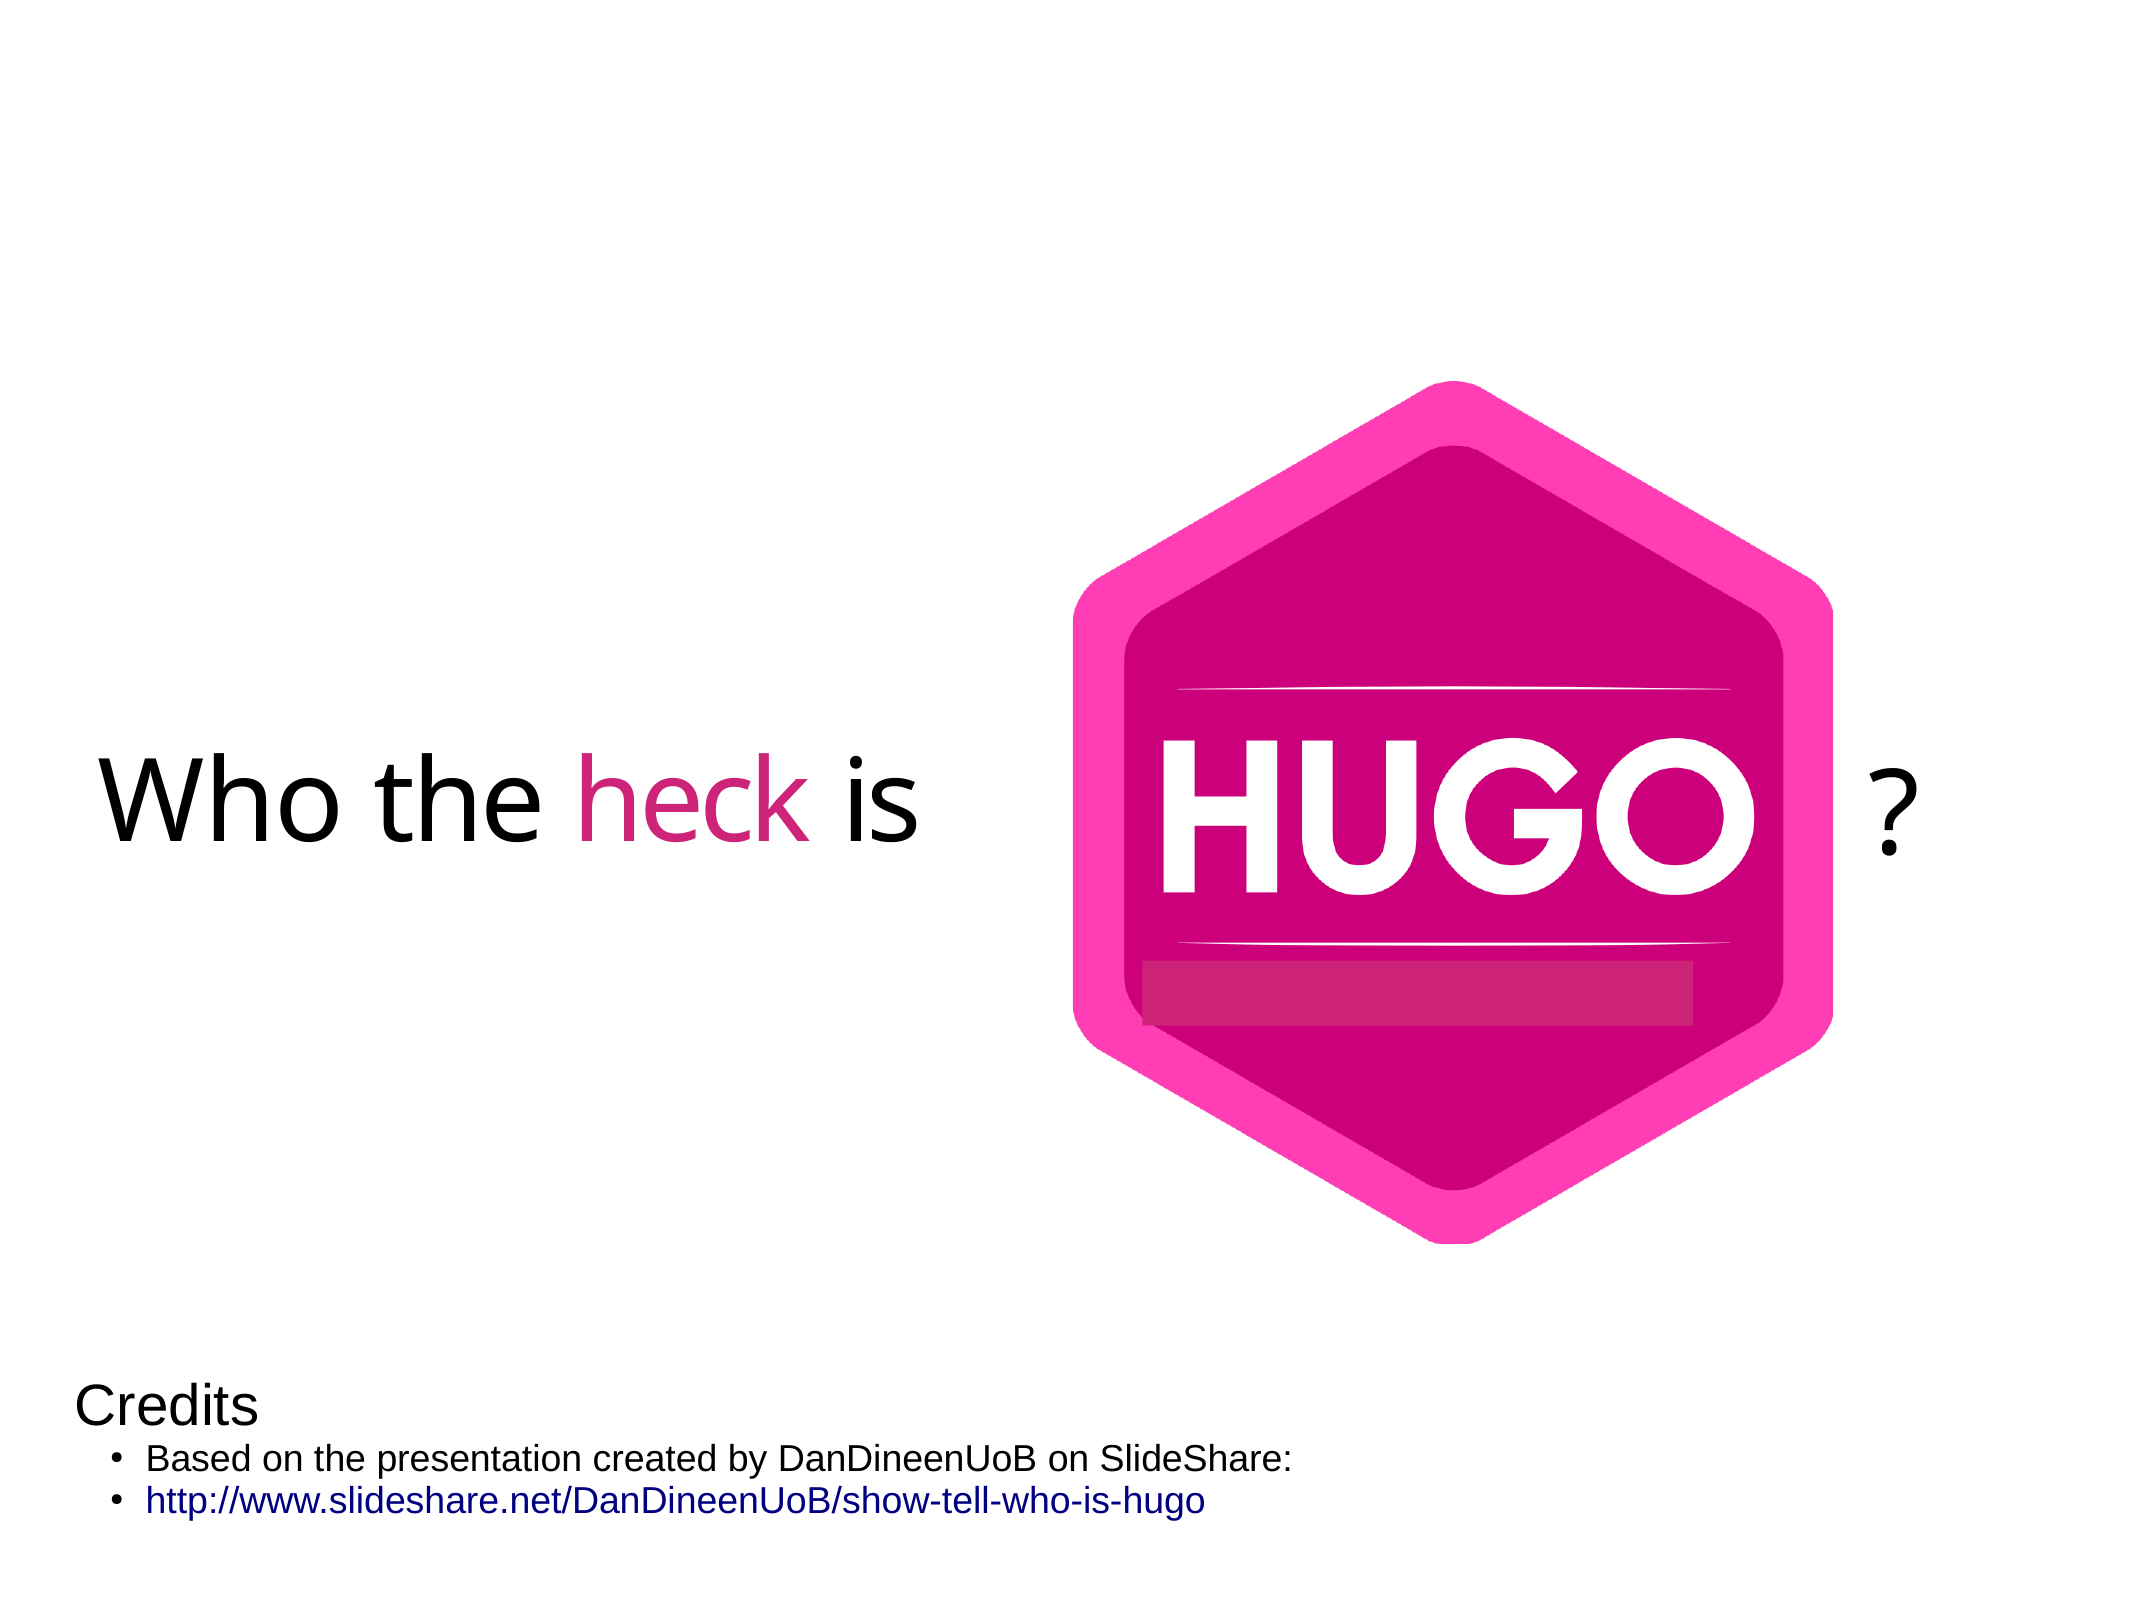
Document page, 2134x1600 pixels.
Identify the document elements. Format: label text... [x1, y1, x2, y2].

title Who the heck is [95, 726, 1030, 994]
text_box Credits Based on the presentation created by DanDineenUoB on SlideShare: http://www.slideshare.net/DanDineenUoB/show-tell-who-is-hugo [60, 1365, 2086, 1546]
text_box [1072, 381, 1834, 1244]
text_box ? [1866, 735, 1922, 878]
